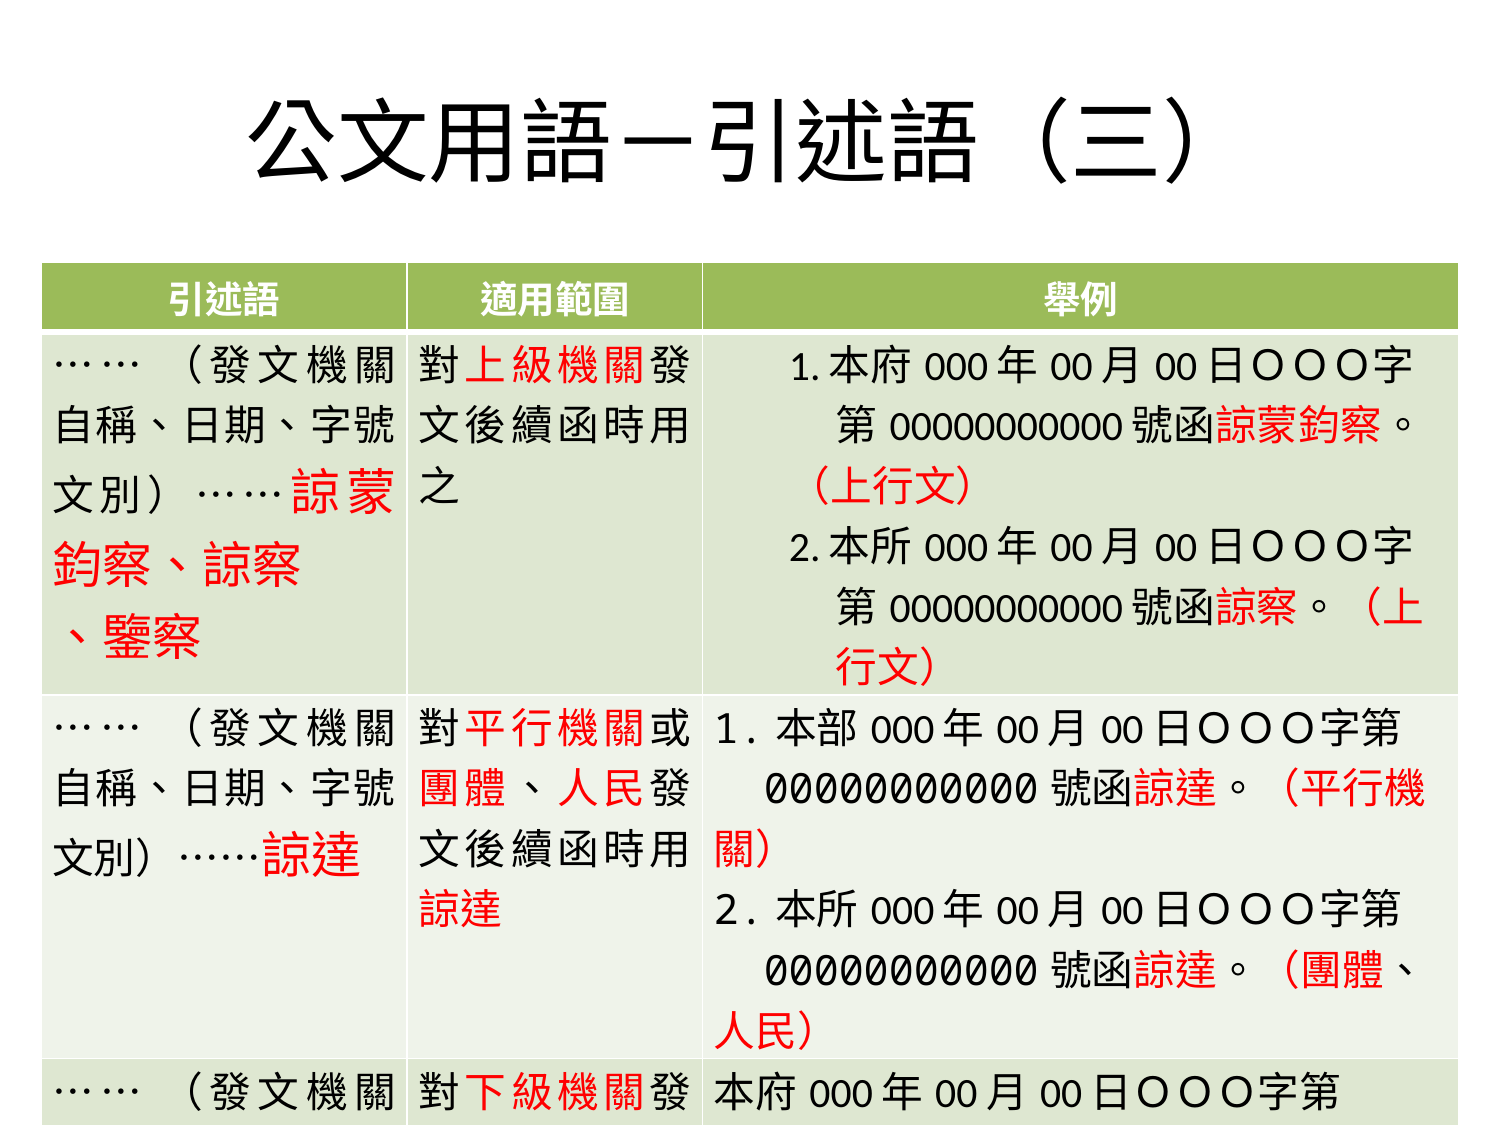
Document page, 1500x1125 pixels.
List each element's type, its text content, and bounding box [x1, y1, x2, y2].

table_cell 1.本部000年00月00日ＯＯＯ字第 00000000000號函諒達。（平行機關） 2.本所000年00月00日ＯＯＯ字第 00000000000號函諒達。（團體、人民） [703, 696, 1458, 1058]
table_cell 對平行機關或團體、人民發文後續函時用諒達 [408, 696, 702, 1058]
title 公文用語－引述語（三） [75, 45, 1425, 233]
table_cell 對上級機關發文後續函時用之 [408, 335, 702, 694]
table_header 適用範圍 [408, 263, 702, 329]
table_cell ……（發文機關自稱、日期、字號、文別）……諒達 [42, 696, 406, 1058]
table_cell 1.本府000年00月00日ＯＯＯ字第00000000000號函諒蒙鈞察。 （上行文） 2.本所000年00月00日ＯＯＯ字第00000000000號函諒察。（上行文） [703, 335, 1458, 694]
table_cell ……（發文機關自稱、日期、字號、文別）……諒蒙鈞察、諒察 、鑒察 [42, 335, 406, 694]
table_header 引述語 [42, 263, 406, 329]
table_cell 對下級機關發文後續函時用計達 [408, 1059, 702, 1125]
table_header 舉例 [703, 263, 1458, 329]
table_cell 本府000年00月00日ＯＯＯ字第00000000000號函計達。（下級機關） [703, 1059, 1458, 1125]
table_cell ……（發文機關自稱、日期、字號、文別）……計達 [42, 1059, 406, 1125]
